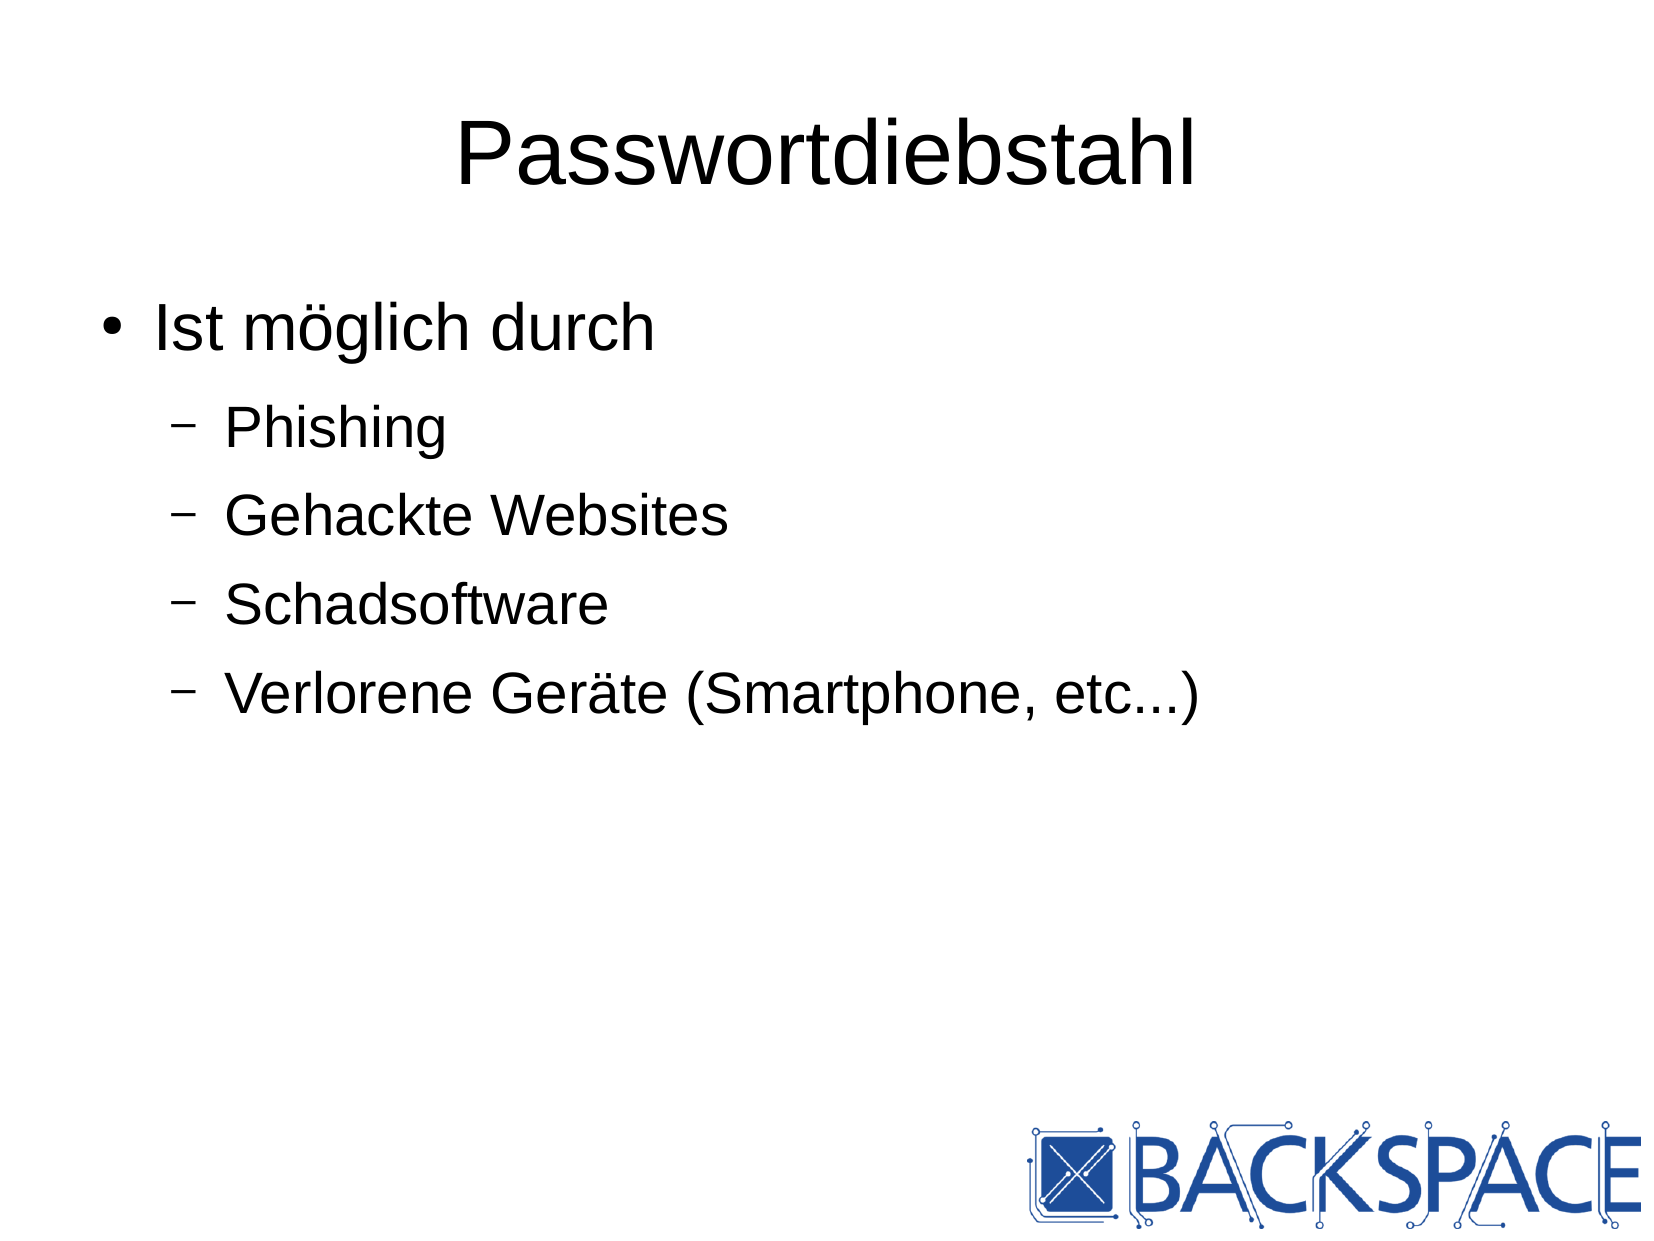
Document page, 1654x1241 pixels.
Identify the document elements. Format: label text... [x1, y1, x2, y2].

title Passwortdiebstahl [82, 49, 1571, 257]
picture [1027, 1121, 1641, 1229]
list Ist möglich durch Phishing Gehackte Websites Schadsoftware Verlorene Geräte (Smartphone, etc...) [82, 290, 1538, 1010]
